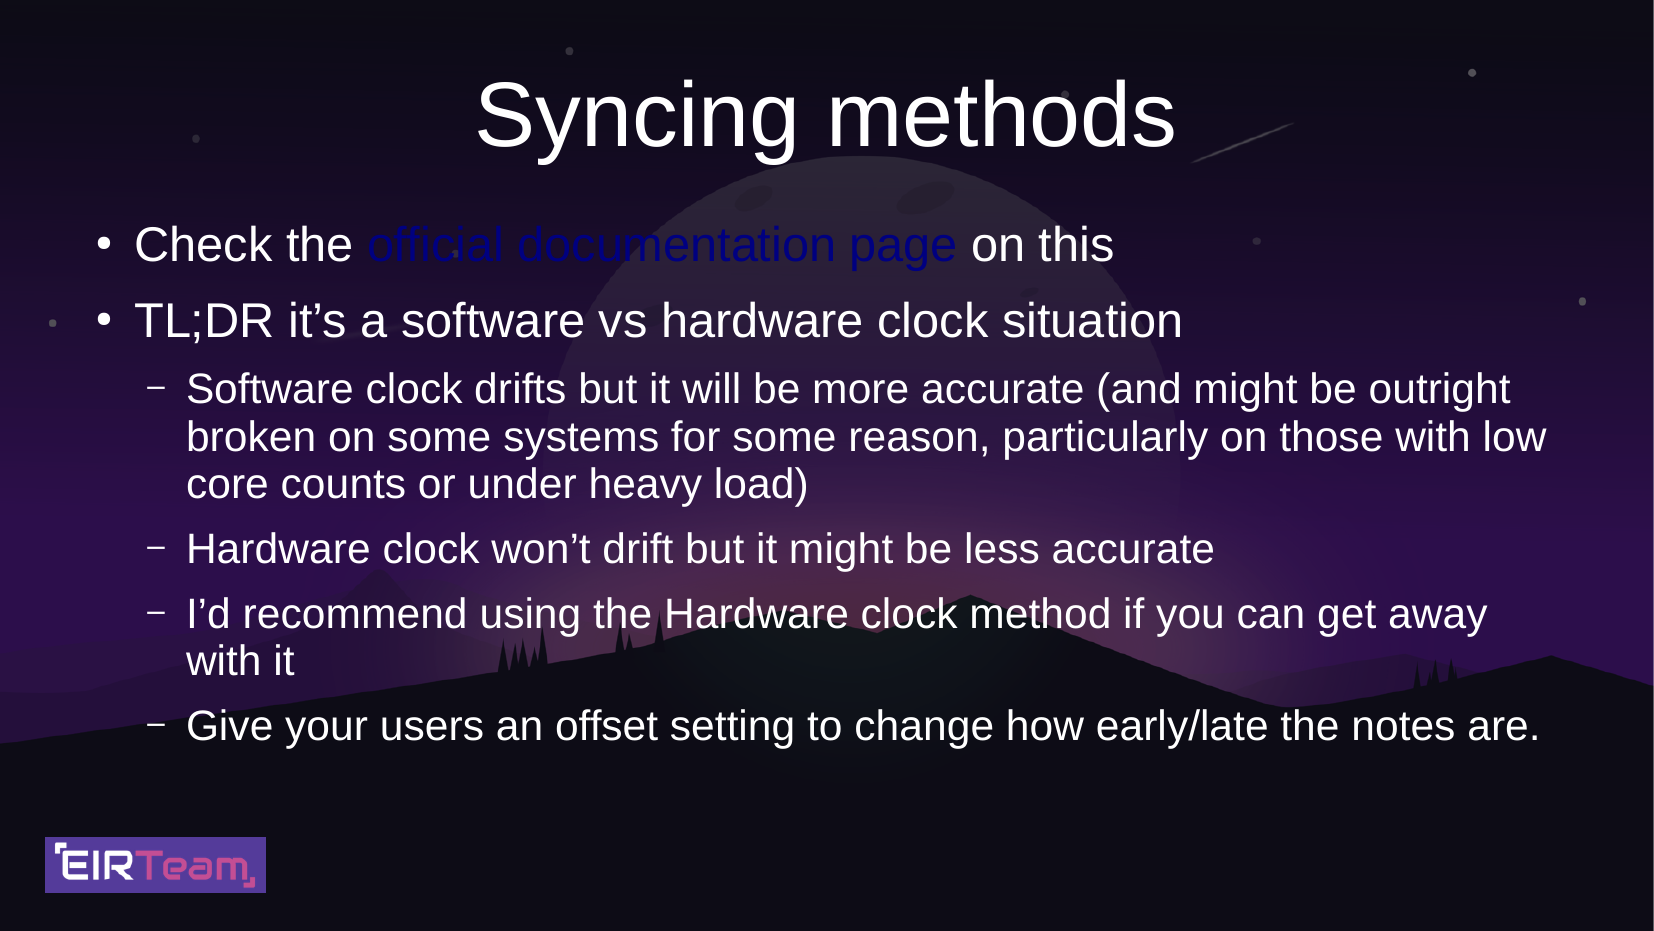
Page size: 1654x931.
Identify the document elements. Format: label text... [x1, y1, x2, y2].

title Syncing methods [82, 37, 1571, 193]
list Check the official documentation page on this TL;DR it’s a software vs hardware clock situation Software clock drifts but it will be more accurate (and might be outright broken on some systems for some reason, particularly on those with low core counts or under heavy load) Hardware clock won’t drift but it might be less accurate I’d recommend using the Hardware clock method if you can get away with it Give your users an offset setting to change how early/late the notes are. [82, 217, 1571, 758]
picture [0, 0, 1654, 931]
